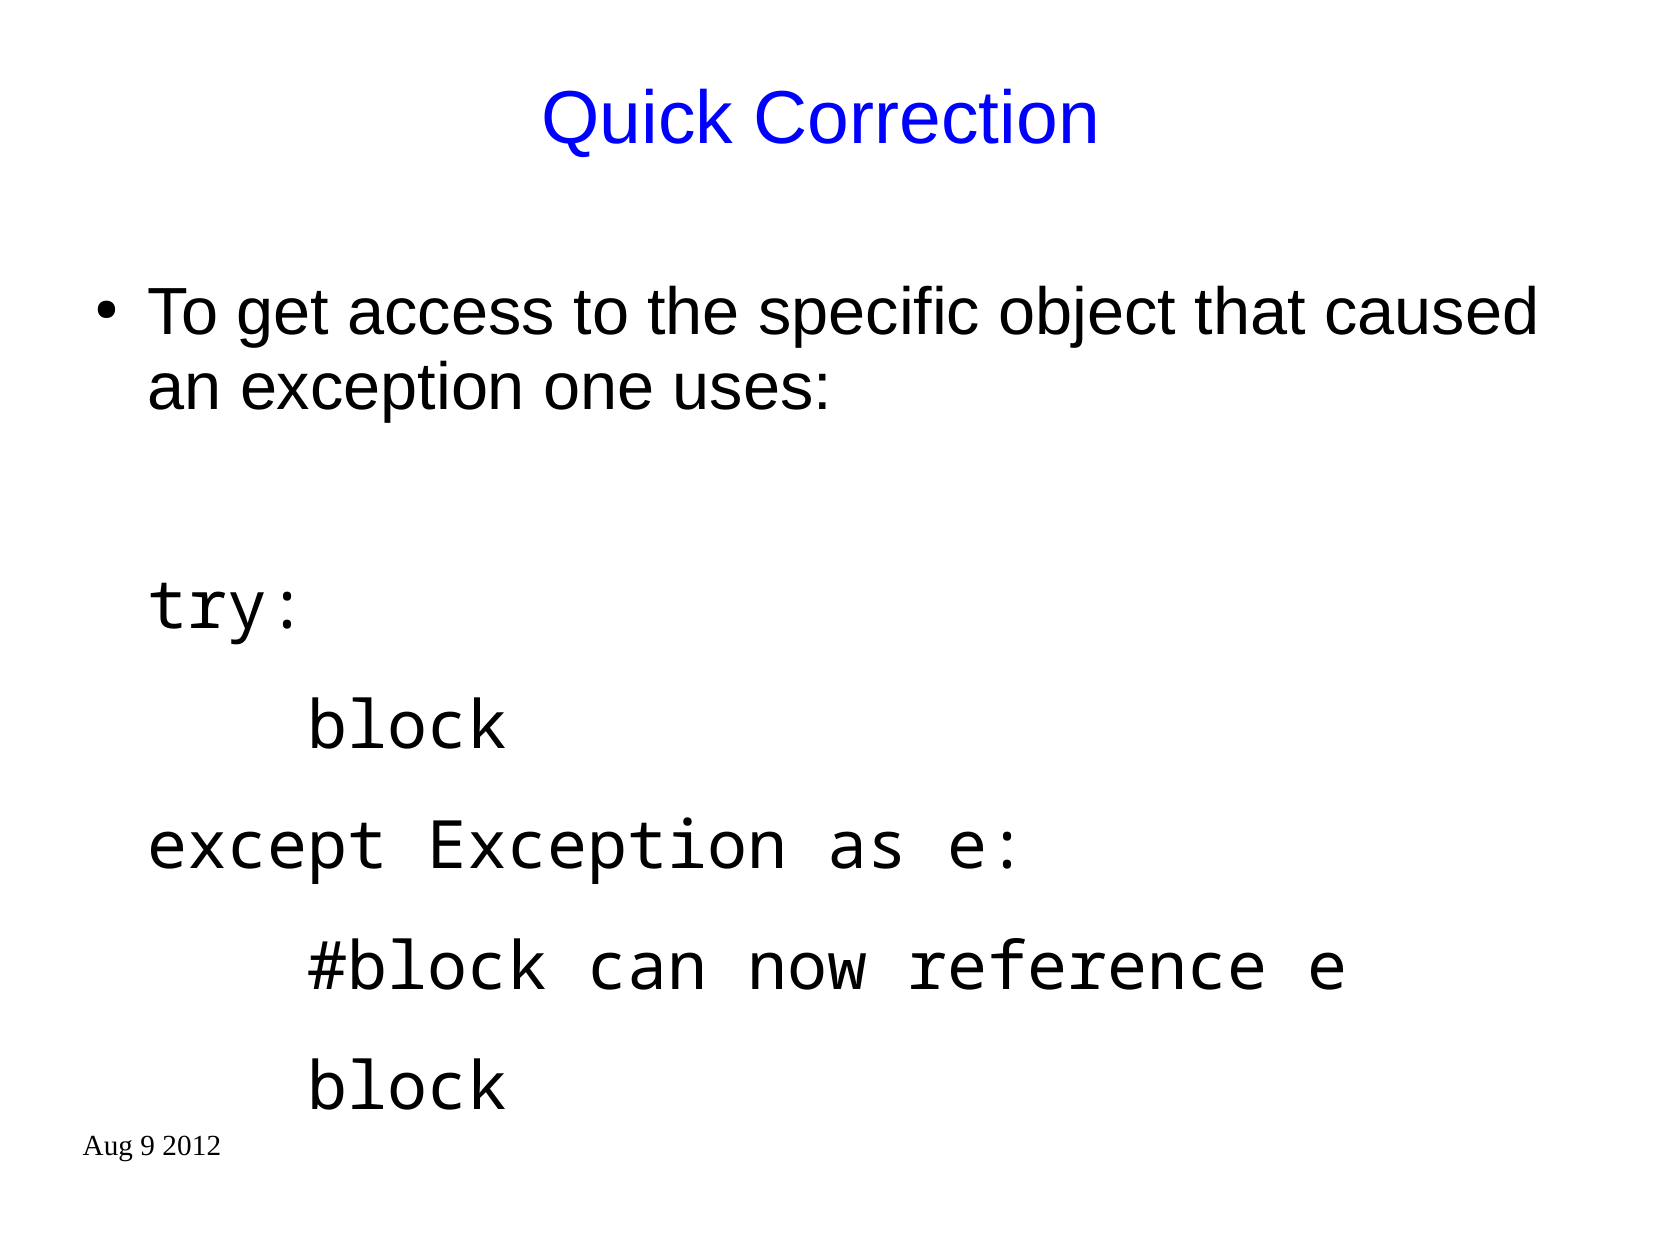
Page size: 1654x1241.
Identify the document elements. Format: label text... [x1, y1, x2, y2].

list To get access to the specific object that caused an exception one uses: try: block except Exception as e: #block can now reference e block [76, 274, 1565, 1093]
title Quick Correction [76, 58, 1565, 178]
